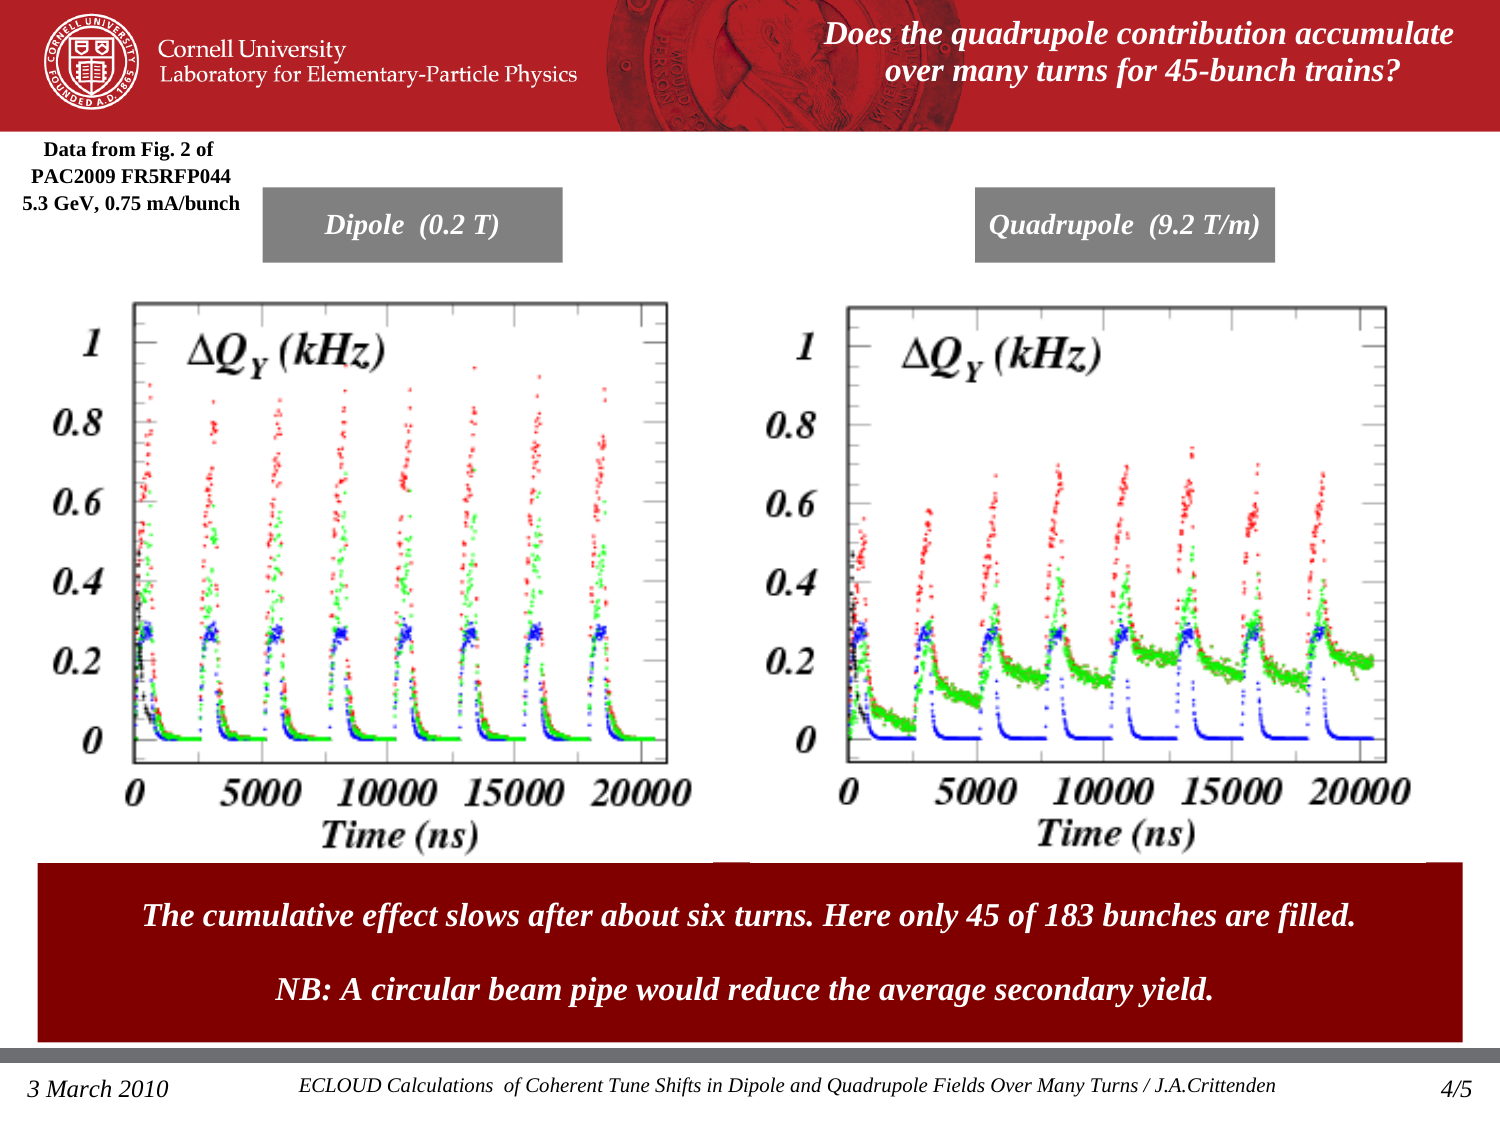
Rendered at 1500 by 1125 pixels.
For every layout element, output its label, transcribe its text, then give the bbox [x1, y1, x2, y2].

picture [37, 296, 713, 863]
text_box Data from Fig. 2 of PAC2009 FR5RFP044 5.3 GeV, 0.75 mA/bunch [0, 134, 263, 222]
text_box Does the quadrupole contribution accumulate over many turns for 45-bunch trains? [787, 14, 1500, 128]
text_box Dipole (0.2 T) [262, 187, 563, 263]
picture [750, 296, 1426, 863]
text_box The cumulative effect slows after about six turns. Here only 45 of 183 bunches are filled. NB: A circular beam pipe would reduce the average secondary yield. [37, 862, 1463, 1043]
text_box Quadrupole (9.2 T/m) [975, 187, 1276, 263]
picture [0, 0, 1500, 132]
